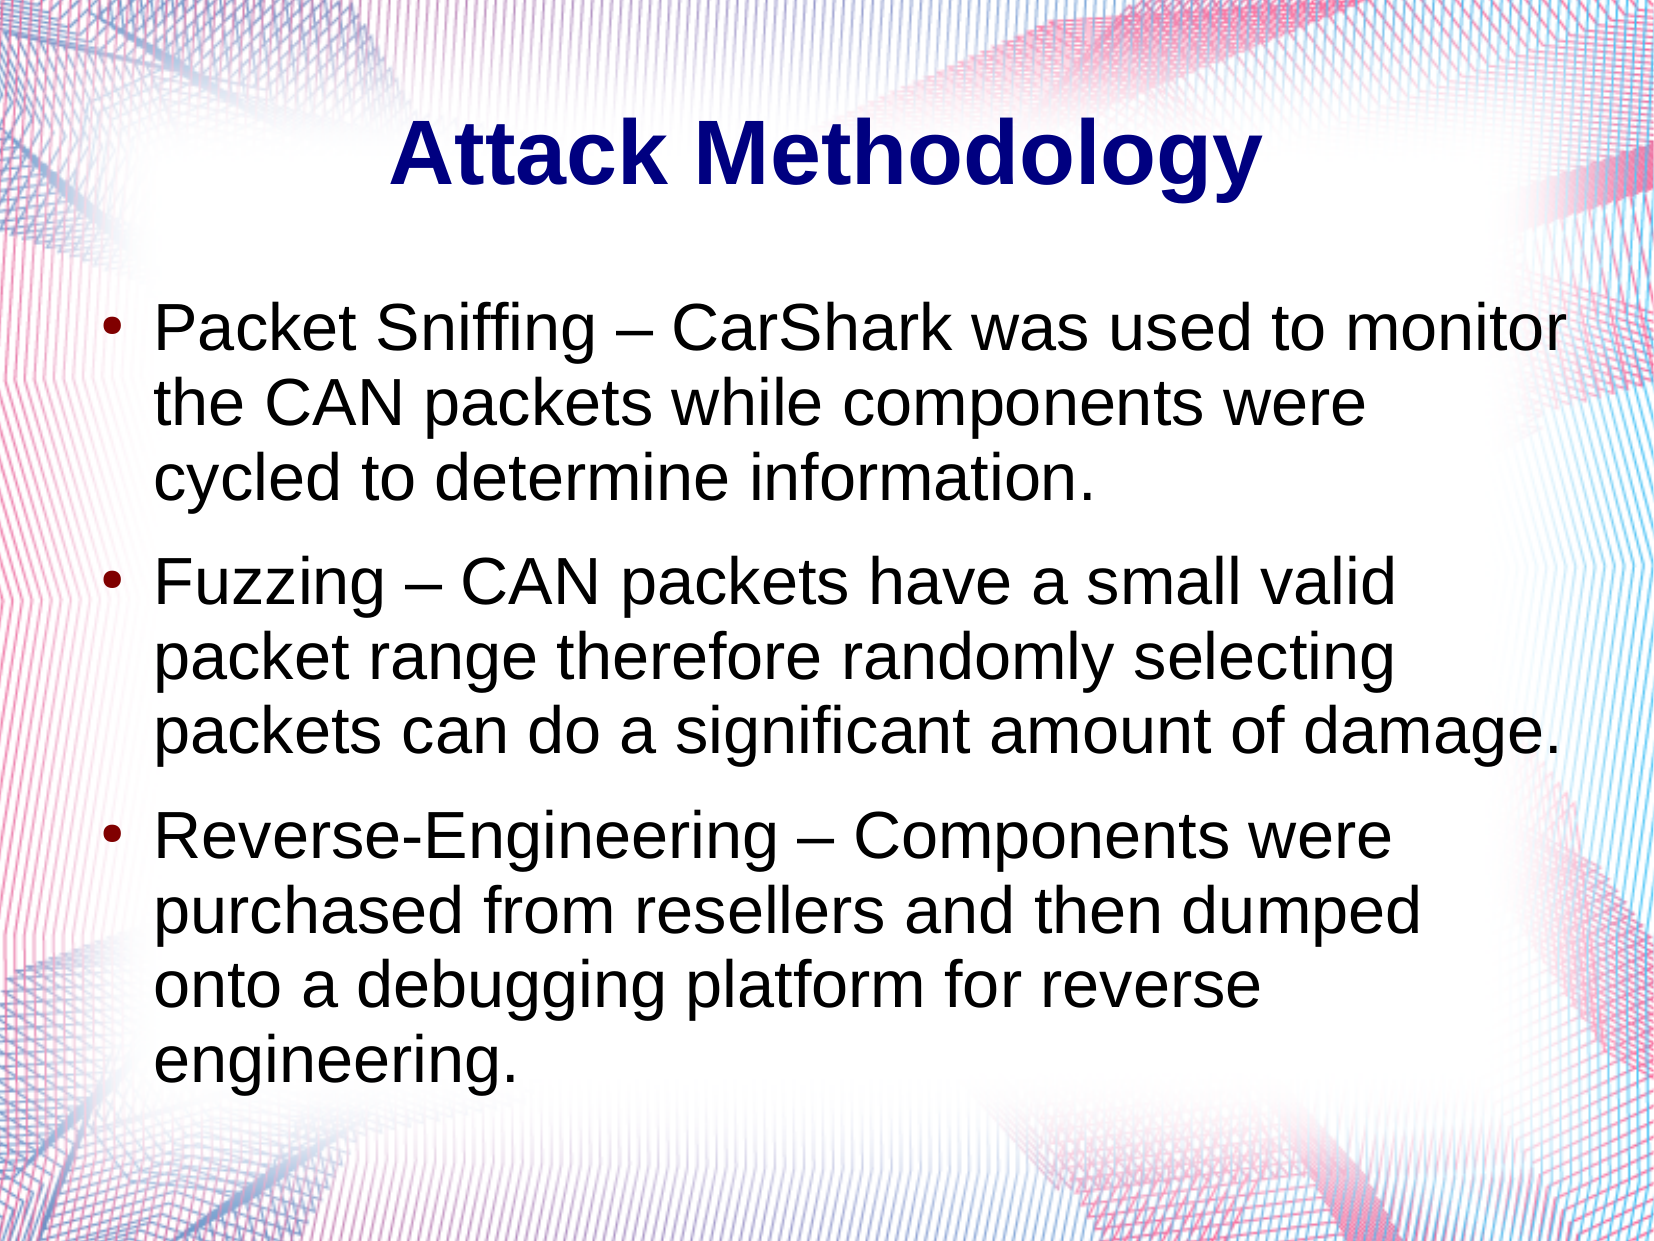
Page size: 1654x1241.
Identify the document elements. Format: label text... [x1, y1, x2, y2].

title Attack Methodology [82, 49, 1571, 257]
picture [0, 0, 1654, 1241]
list Packet Sniffing – CarShark was used to monitor the CAN packets while components were cycled to determine information. Fuzzing – CAN packets have a small valid packet range therefore randomly selecting packets can do a significant amount of damage. Reverse-Engineering – Components were purchased from resellers and then dumped onto a debugging platform for reverse engineering. [82, 290, 1571, 1109]
